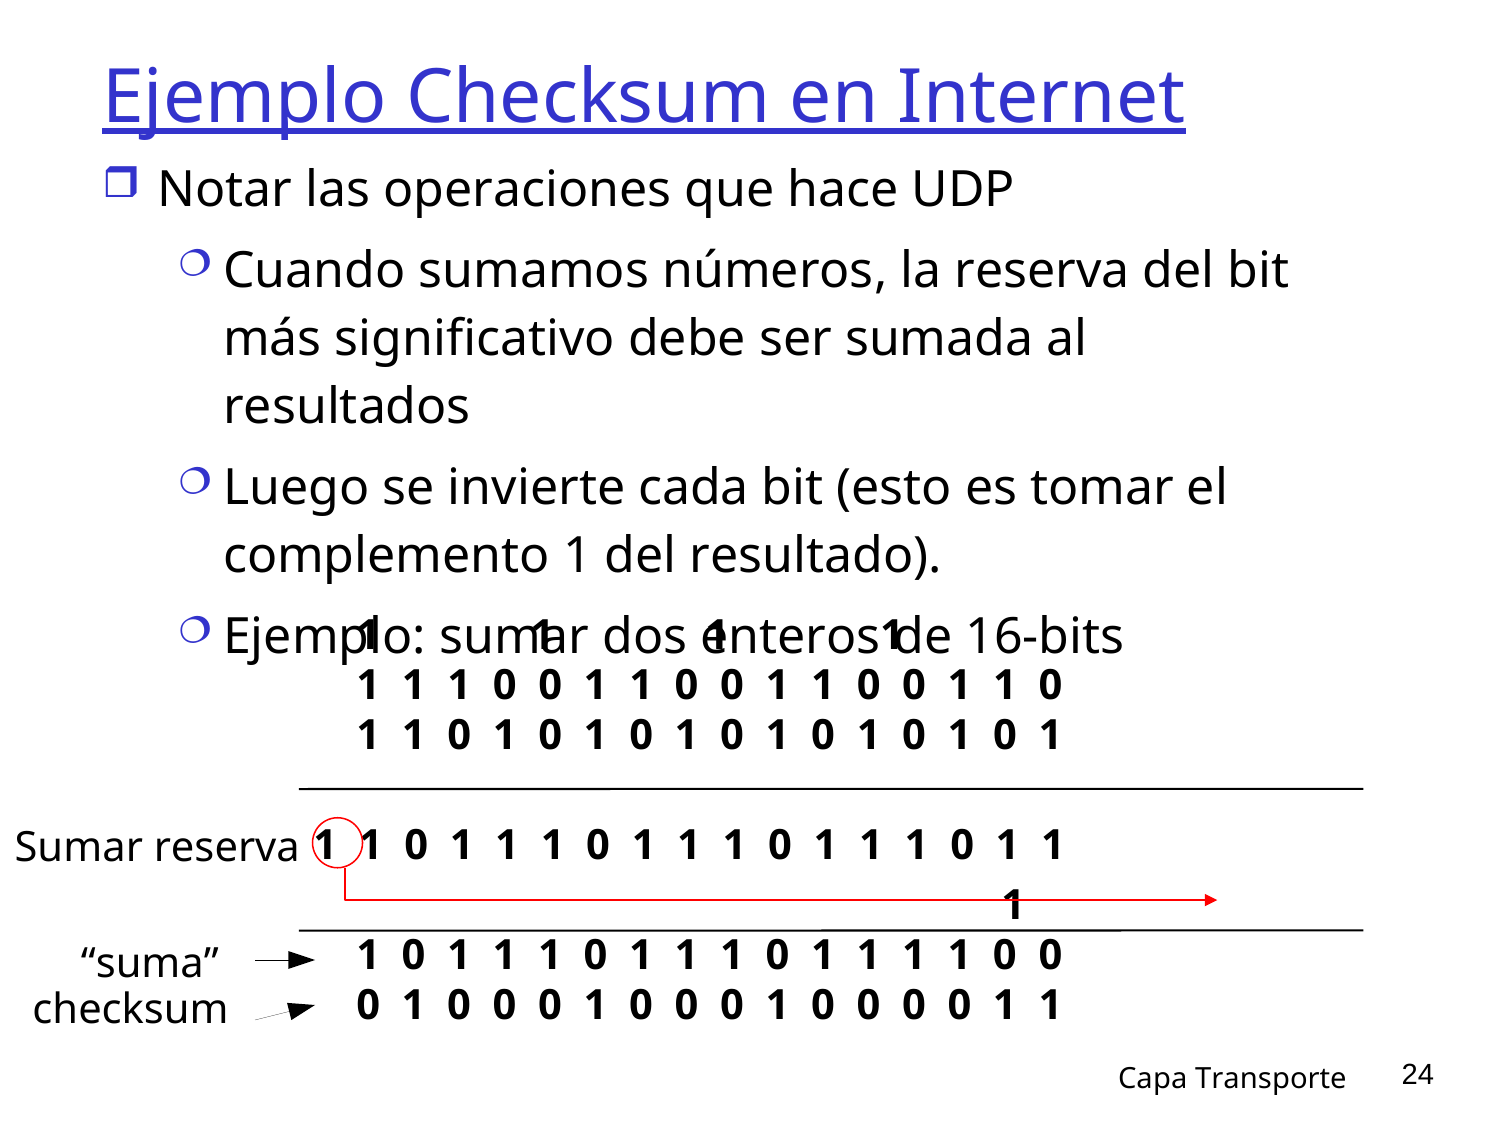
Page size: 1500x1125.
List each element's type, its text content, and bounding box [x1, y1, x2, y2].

text_box 1 1 1 1 1 1 1 0 0 1 1 0 0 1 1 0 0 1 1 0 1 1 0 1 0 1 0 1 0 1 0 1 0 1 0 1 1 1 0 1 1 1 0 1 1 1 0 1 1 1 0 1 1 1 1 0 1 1 1 0 1 1 1 0 1 1 1 1 0 0 0 1 0 0 0 1 0 0 0 1 0 0 0 0 1 1 [277, 599, 1328, 1036]
text_box checksum [17, 973, 244, 1040]
text_box “suma” [66, 927, 234, 973]
text_box “suma” [162, 957, 173, 973]
title Ejemplo Checksum en Internet [87, 35, 1463, 152]
text_box Sumar reserva [0, 812, 316, 878]
text_box “suma” [148, 957, 159, 973]
list Notar las operaciones que hace UDP Cuando sumamos números, la reserva del bit más significativo debe ser sumada al resultados Luego se invierte cada bit (esto es tomar el complemento 1 del resultado). Ejemplo: sumar dos enteros de 16-bits [87, 145, 1363, 637]
